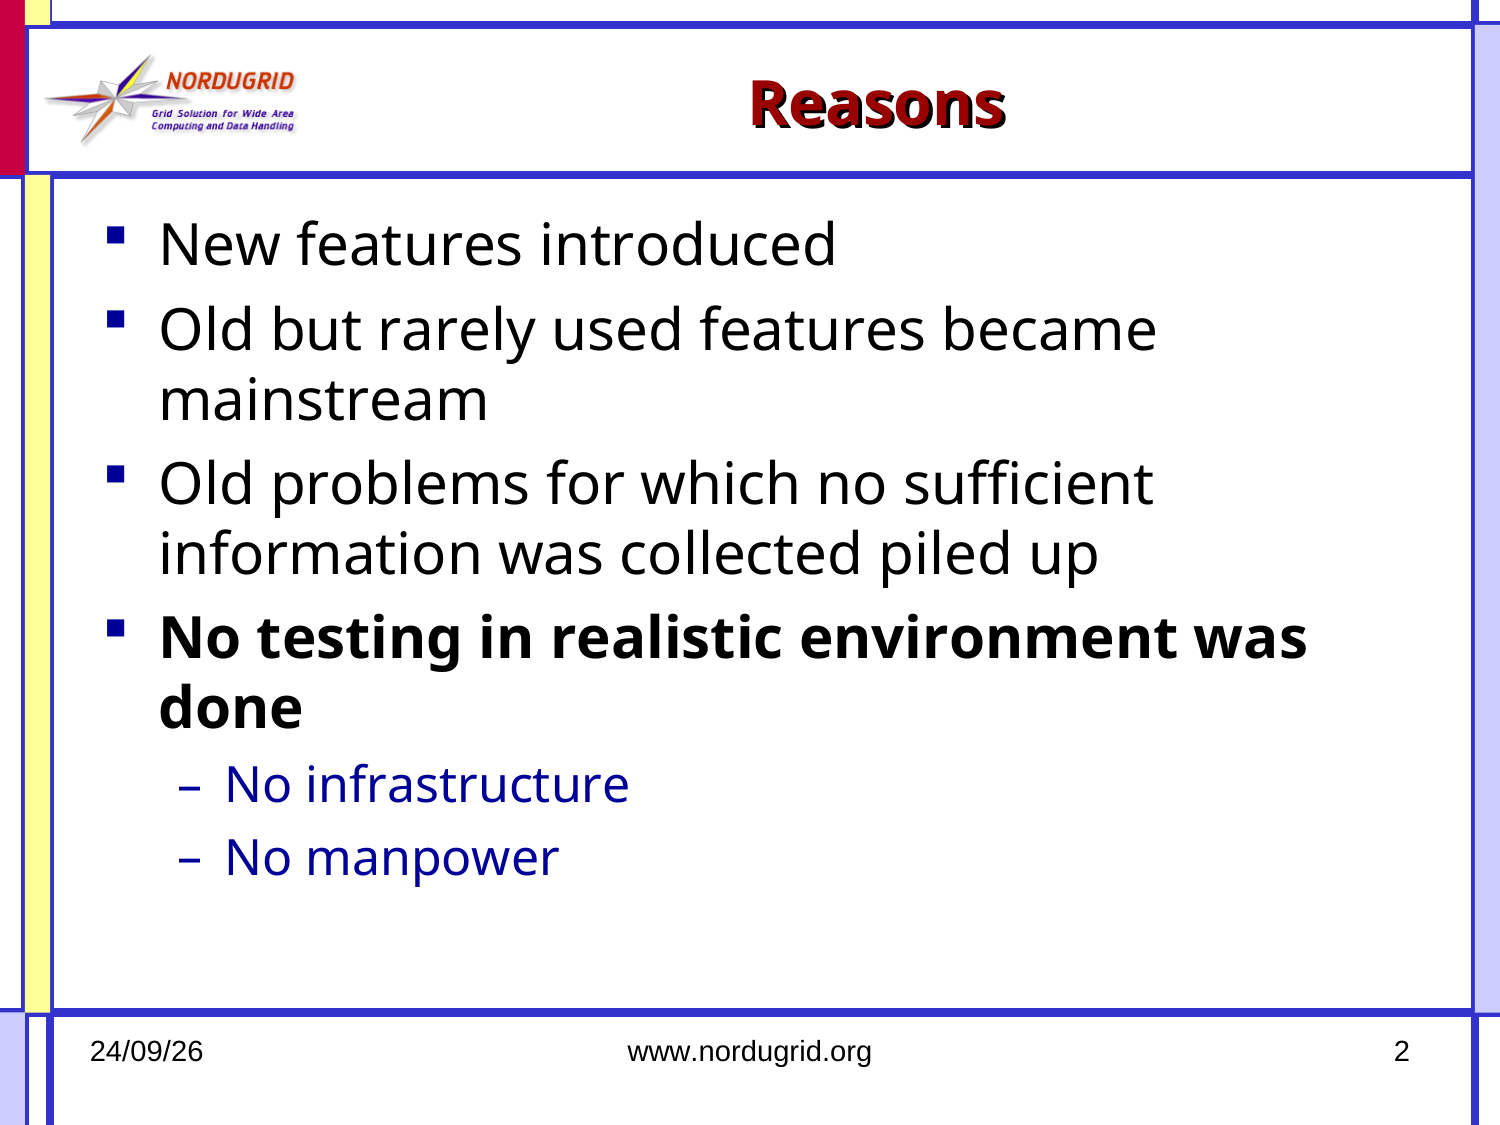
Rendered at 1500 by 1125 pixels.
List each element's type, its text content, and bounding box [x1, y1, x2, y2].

picture [40, 49, 301, 148]
list New features introduced Old but rarely used features became mainstream Old problems for which no sufficient information was collected piled up No testing in realistic environment was done No infrastructure No manpower [87, 200, 1426, 1000]
title Reasons [324, 54, 1428, 146]
